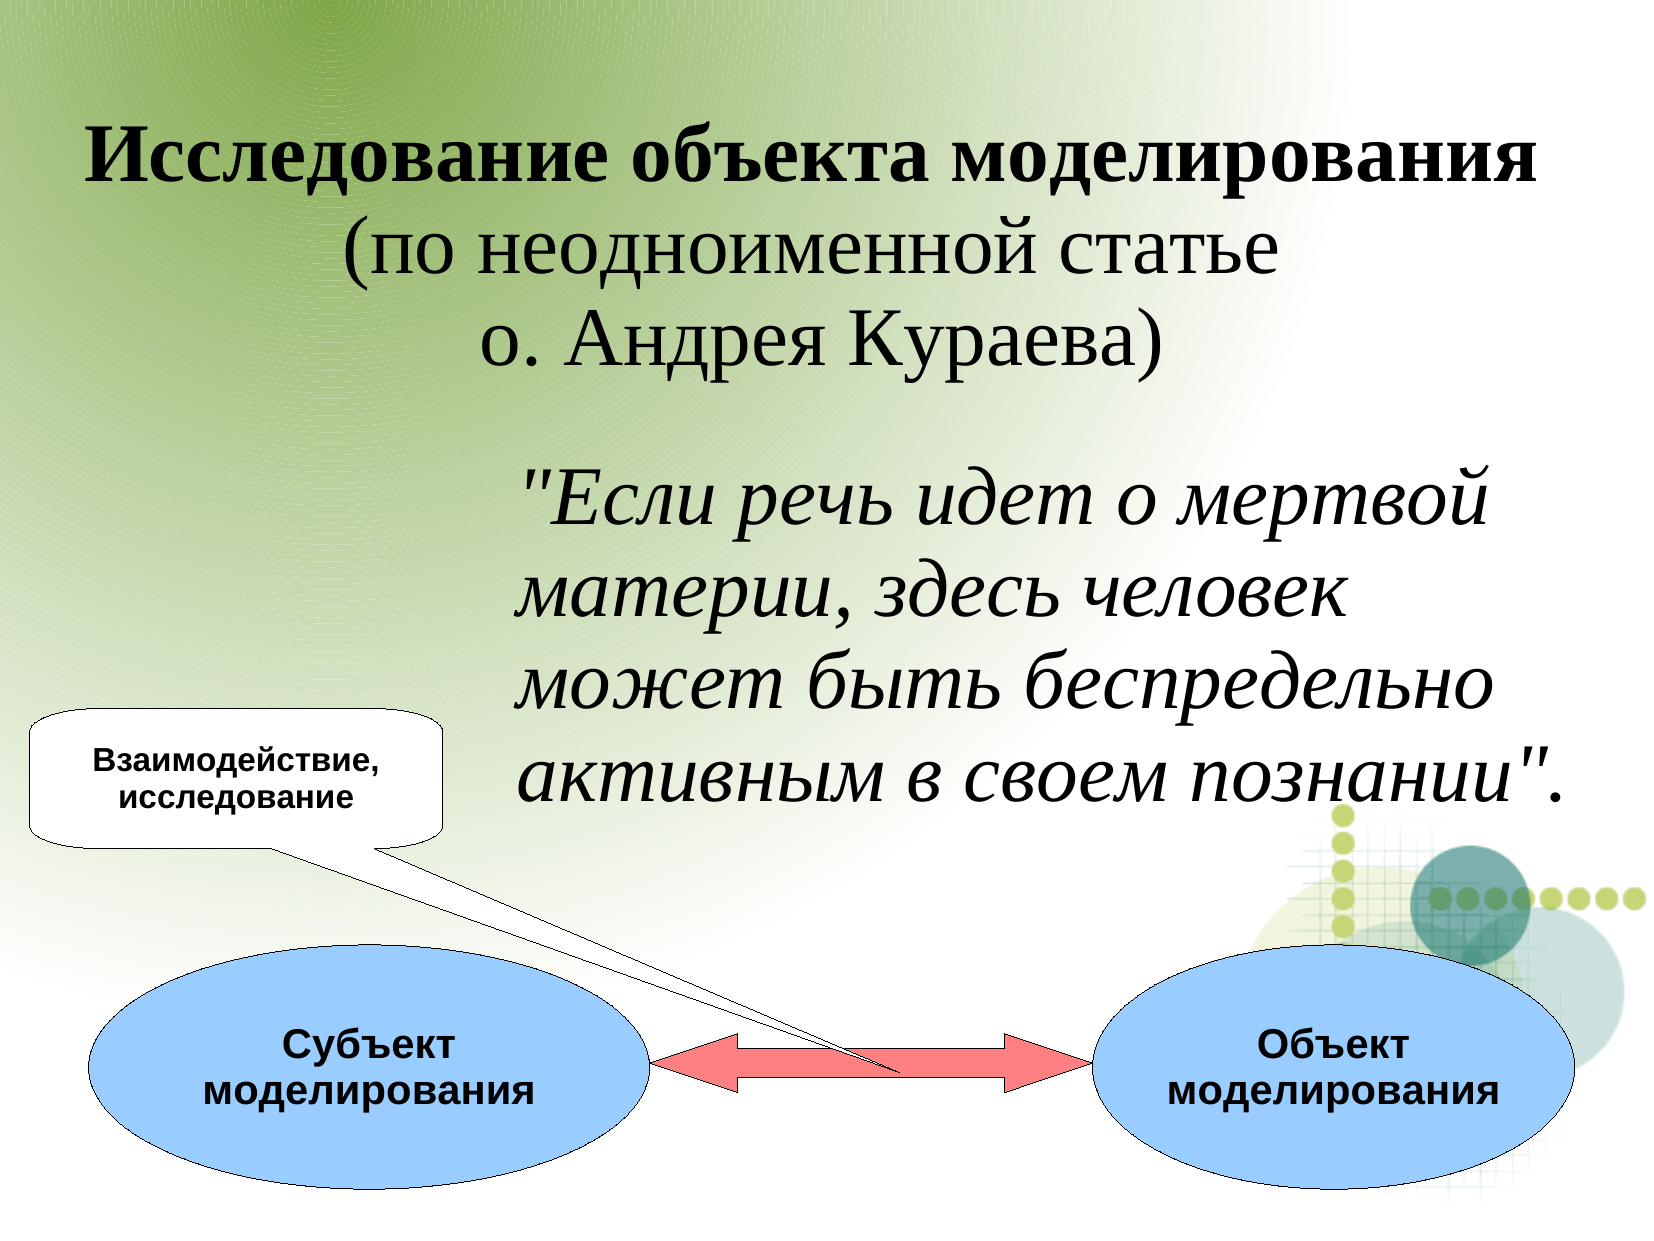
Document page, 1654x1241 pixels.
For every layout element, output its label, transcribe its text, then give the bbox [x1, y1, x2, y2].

text_box Субъект моделирования [88, 944, 650, 1190]
text_box Исследование объекта моделирования (по неодноименной статье о. Андрея Кураева) [29, 99, 1595, 392]
text_box Взаимодействие, исследование [29, 708, 900, 1073]
text_box [649, 1033, 1093, 1093]
text_box Объект моделирования [1092, 944, 1575, 1190]
text_box "Если речь идет о мертвой материи, здесь человек может быть беспредельно активным в своем познании". [501, 442, 1625, 827]
picture [1224, 792, 1654, 1211]
